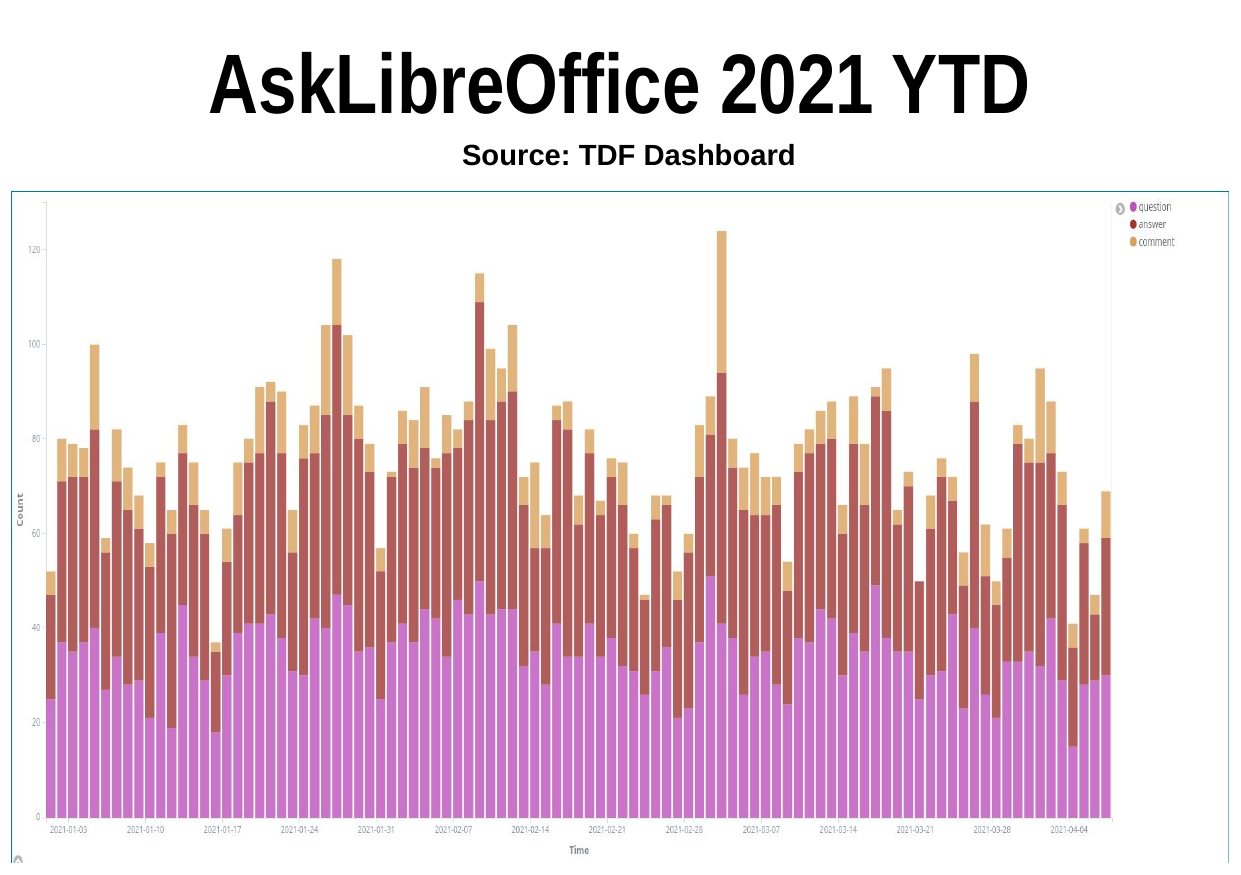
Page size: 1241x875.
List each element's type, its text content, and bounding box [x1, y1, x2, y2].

picture [11, 190, 1229, 863]
title AskLibreOffice 2021 YTD [11, 12, 1229, 155]
text_box Source: TDF Dashboard [447, 131, 812, 185]
